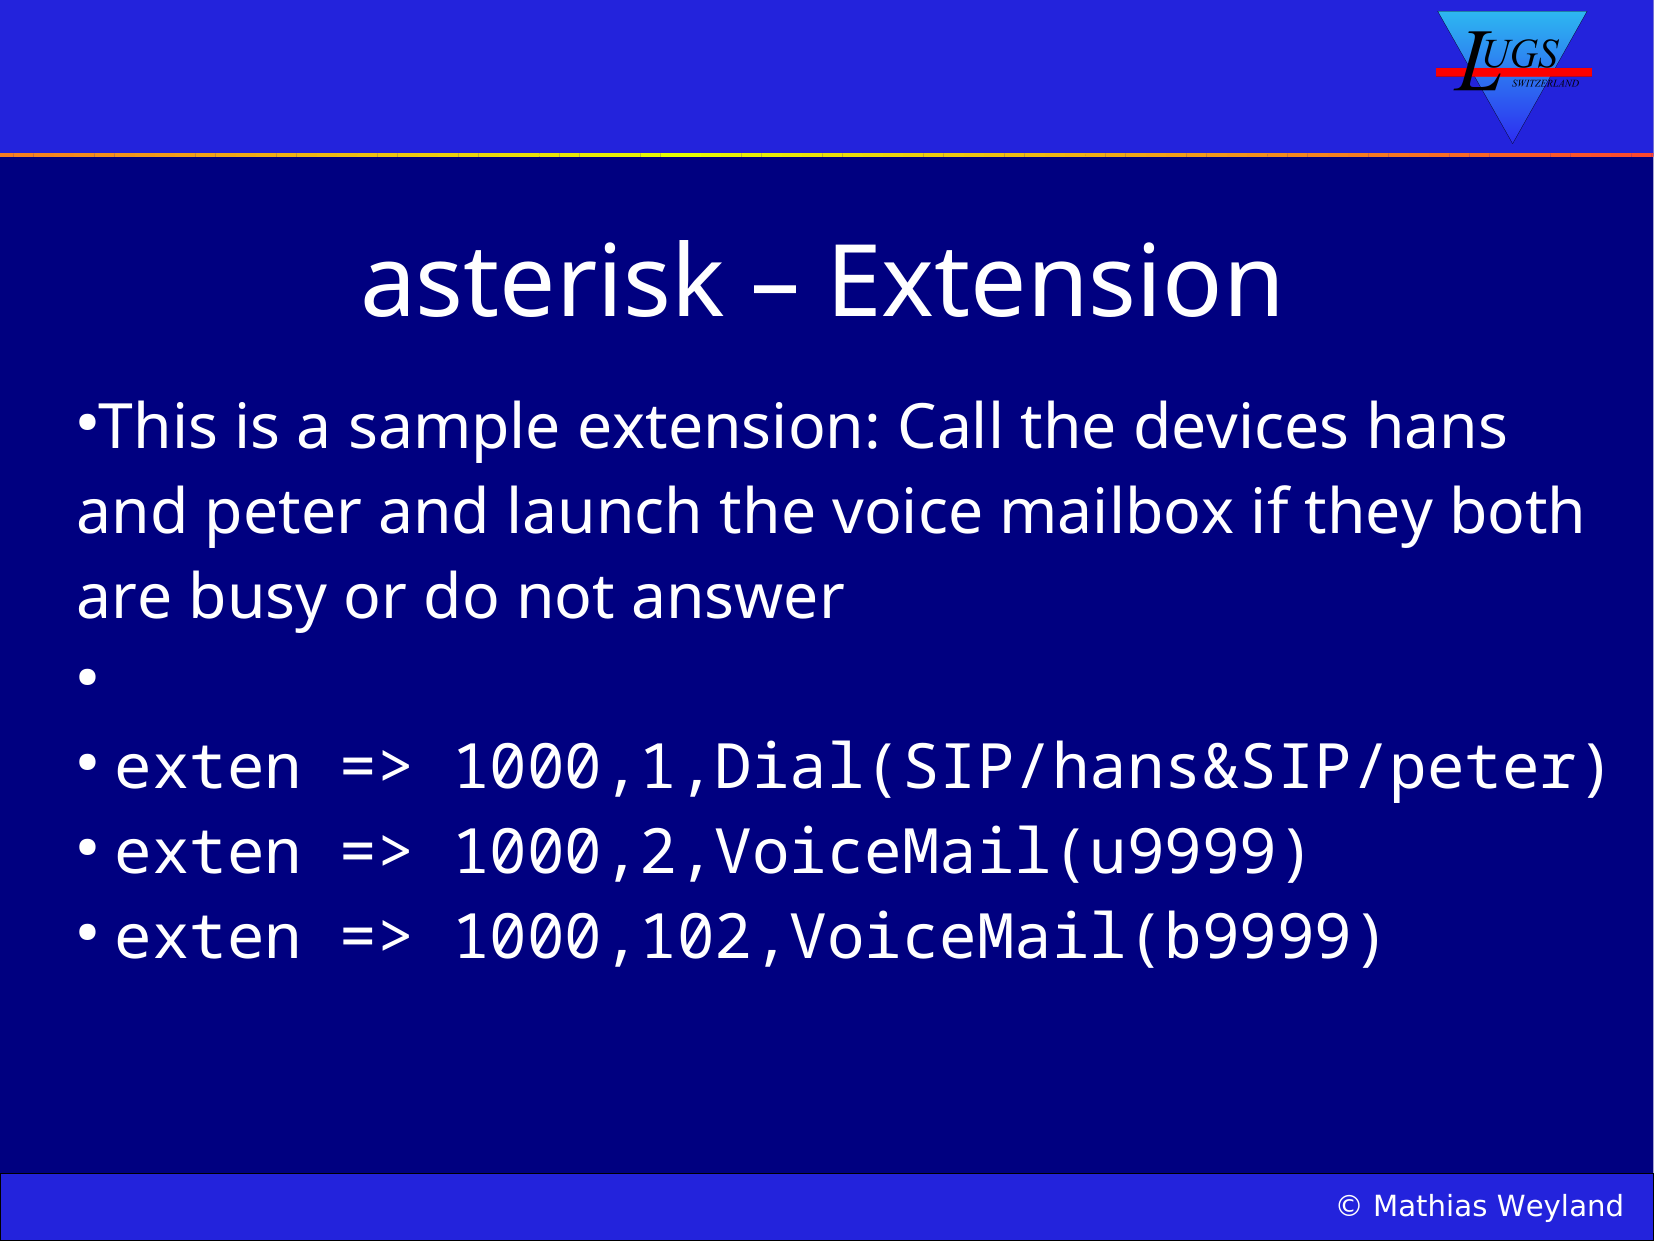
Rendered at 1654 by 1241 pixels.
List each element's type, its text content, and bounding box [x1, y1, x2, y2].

picture [1436, 11, 1592, 144]
text_box [0, 1173, 1654, 1241]
text_box [0, 0, 1654, 157]
text_box This is a sample extension: Call the devices hans and peter and launch the voice mailbox if they both are busy or do not answer exten => 1000,1,Dial(SIP/hans&SIP/peter) exten => 1000,2,VoiceMail(u9999) exten => 1000,102,VoiceMail(b9999) [76, 381, 1636, 1069]
text_box © Mathias Weyland [1334, 1189, 1644, 1241]
text_box asterisk – Extension [44, 209, 1602, 370]
